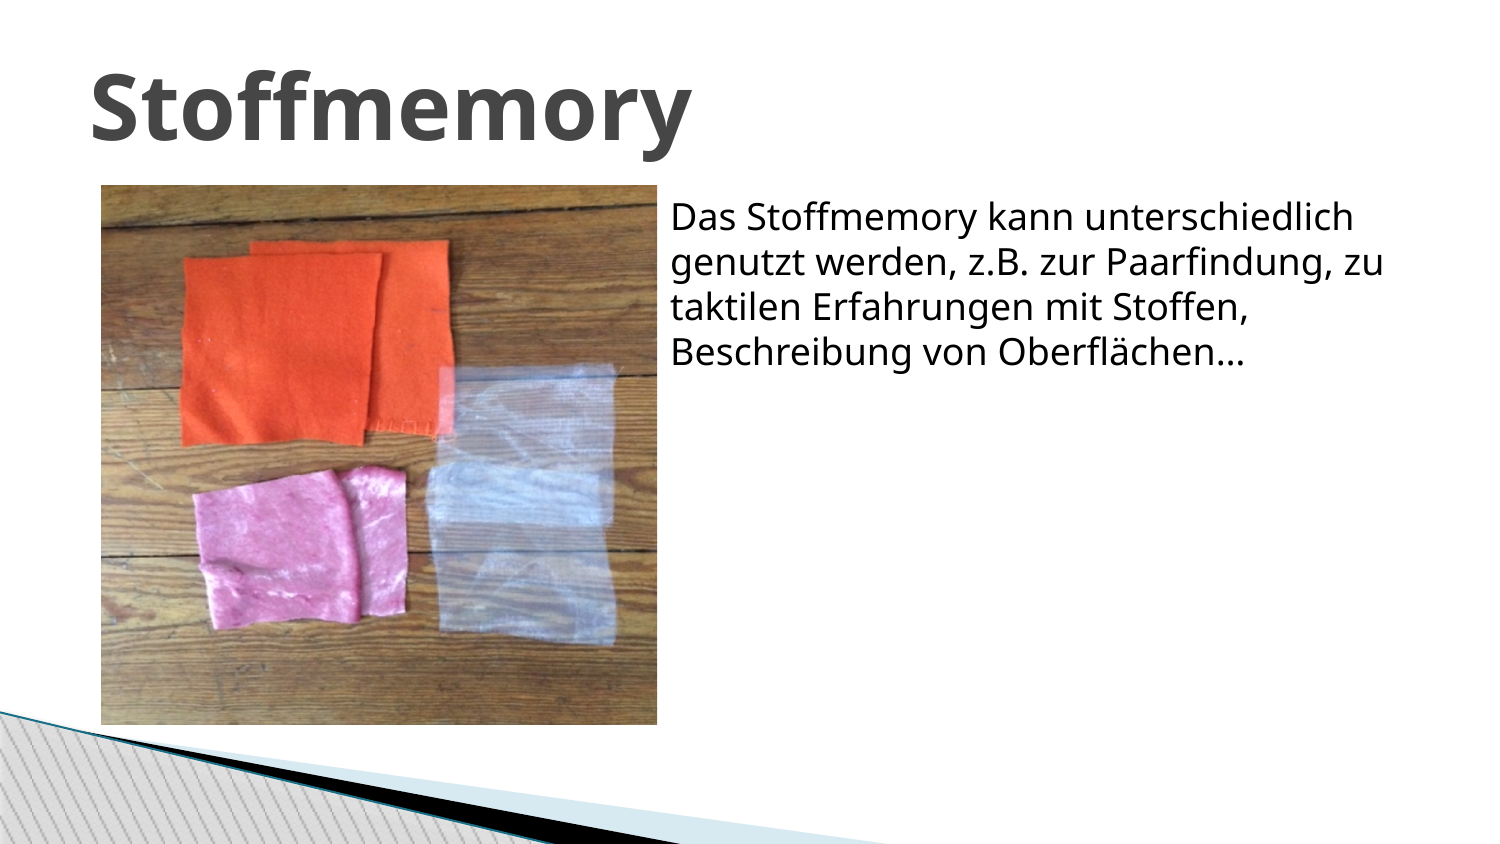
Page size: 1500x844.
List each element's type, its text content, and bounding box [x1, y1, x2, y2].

text_box Das Stoffmemory kann unterschiedlich genutzt werden, z.B. zur Paarfindung, zu taktilen Erfahrungen mit Stoffen, Beschreibung von Oberflächen… [655, 185, 1412, 426]
picture [100, 185, 658, 725]
text_box Stoffmemory [75, 33, 1425, 175]
